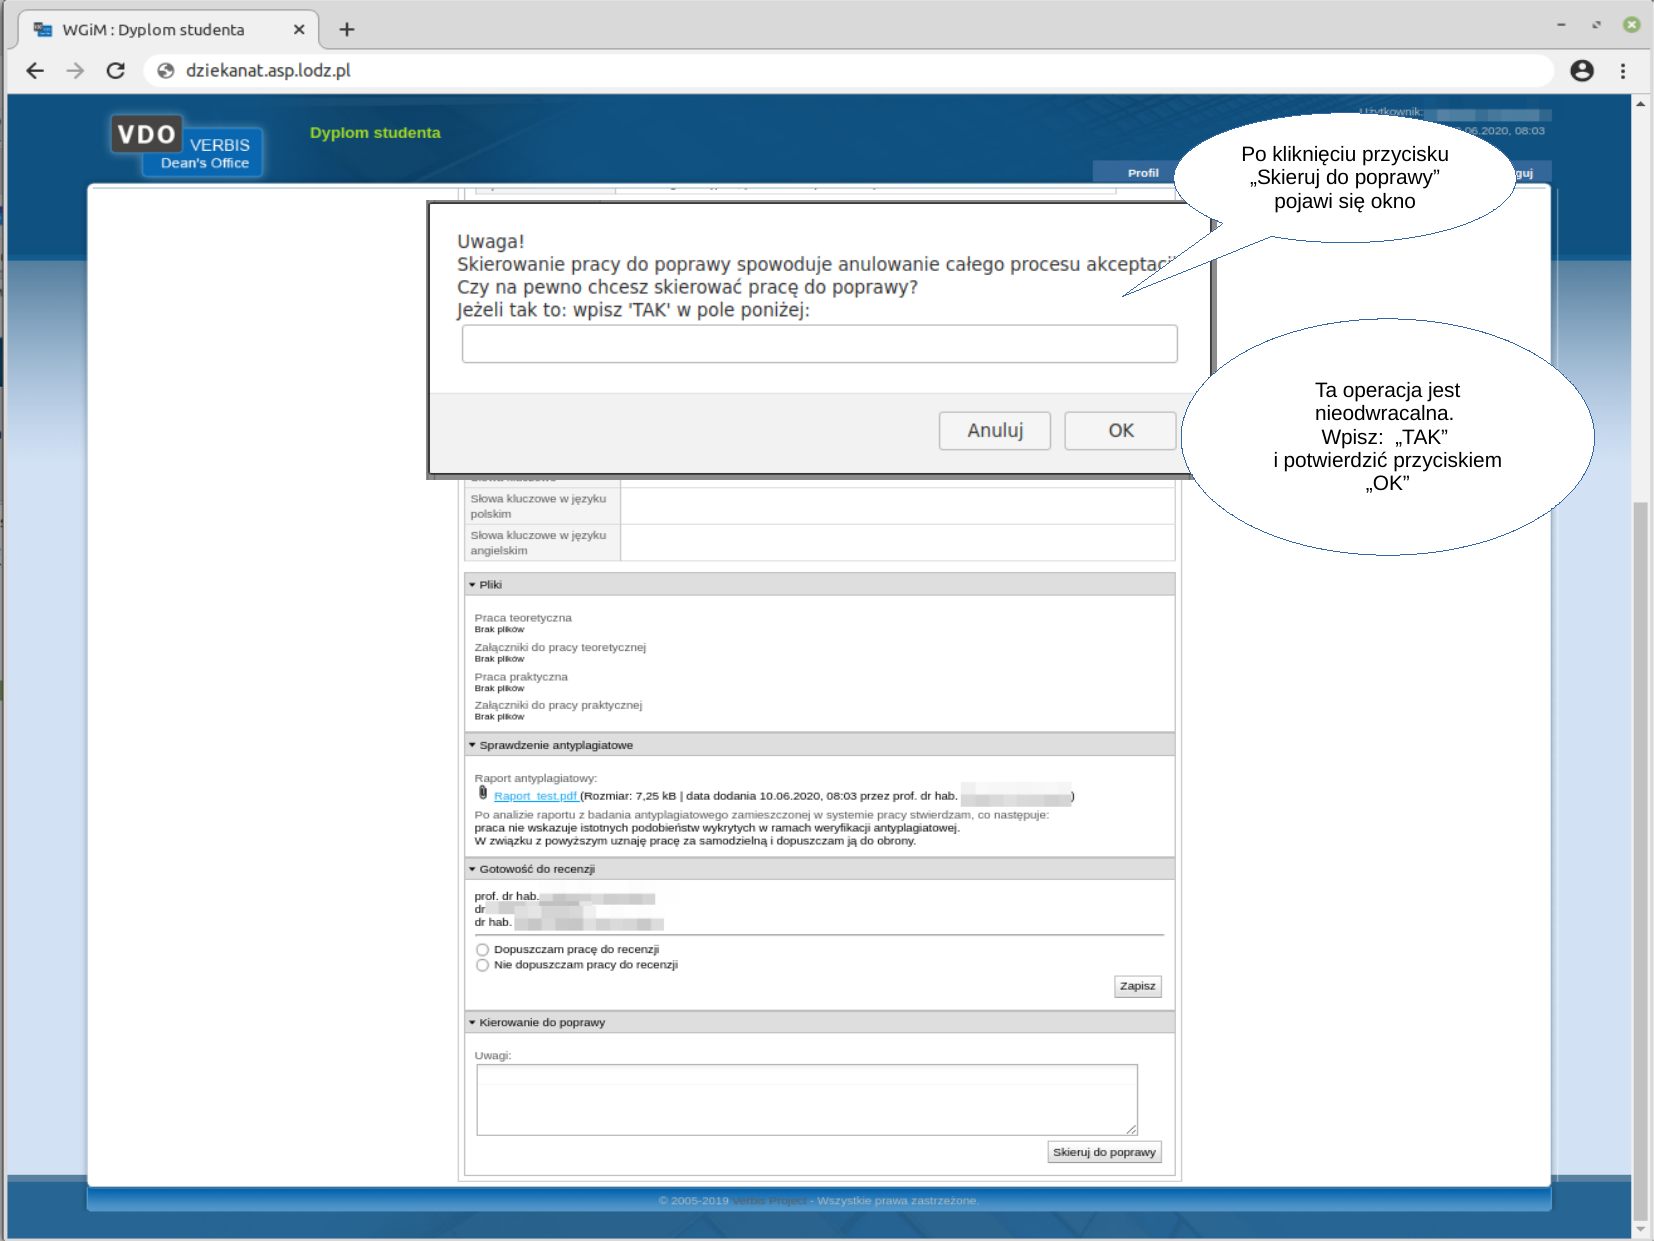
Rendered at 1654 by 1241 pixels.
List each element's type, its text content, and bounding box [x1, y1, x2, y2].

picture [0, 0, 1654, 1241]
text_box Po kliknięciu przycisku „Skieruj do poprawy” pojawi się okno [1122, 112, 1517, 297]
text_box Ta operacja jest nieodwracalna. Wpisz: „TAK” i potwierdzić przyciskiem „OK” [1181, 318, 1595, 556]
